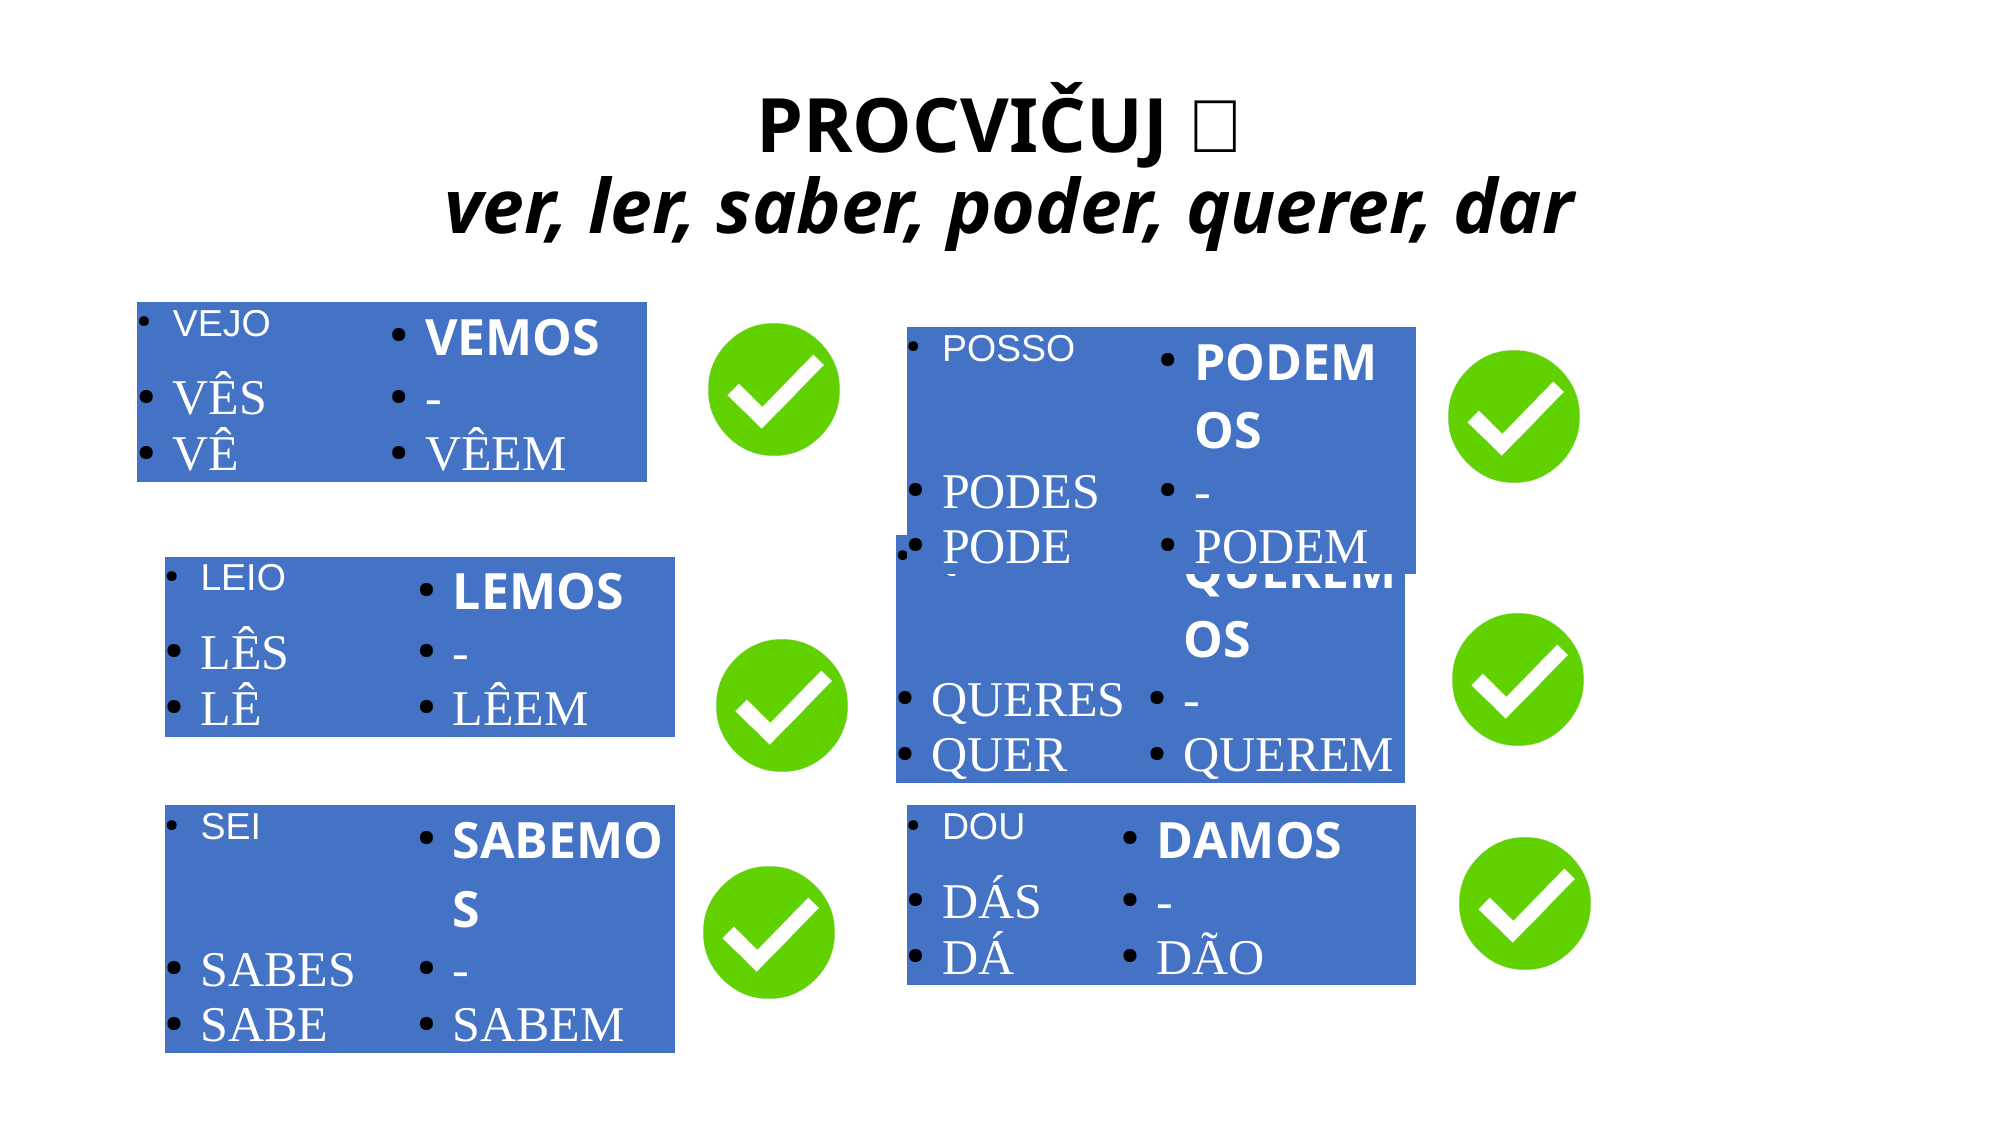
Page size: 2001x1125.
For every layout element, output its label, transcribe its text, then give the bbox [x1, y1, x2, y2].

table_cell LÊ [165, 681, 417, 737]
table_header SABEMOS [417, 805, 675, 942]
table_cell LÊEM [417, 681, 675, 737]
table_header VEMOS [390, 302, 647, 370]
table_header POSSO [907, 327, 1159, 464]
picture [1447, 349, 1582, 485]
table_cell SABE [165, 997, 417, 1053]
table_header SEI [165, 805, 417, 942]
table_header DOU [907, 805, 1121, 874]
table_header QUERO [896, 535, 1148, 672]
table_header DAMOS [1121, 805, 1416, 874]
table_cell QUERES [896, 672, 1148, 727]
table_cell DÁ [907, 930, 1121, 985]
table_header PODEMOS [1159, 327, 1416, 464]
table_cell DÁS [907, 874, 1121, 930]
picture [1451, 612, 1586, 747]
table_cell PODE [907, 519, 1159, 574]
table_cell - [1121, 874, 1416, 930]
table_header LEIO [165, 557, 417, 625]
table_cell QUEREM [1148, 727, 1405, 783]
picture [702, 865, 837, 1000]
table_cell VÊEM [390, 426, 647, 482]
table_cell - [1148, 672, 1405, 727]
table_cell SABES [165, 942, 417, 997]
table_cell QUER [896, 727, 1148, 783]
table_cell PODEM [1159, 519, 1416, 574]
table_cell LÊS [165, 625, 417, 681]
table_cell - [417, 625, 675, 681]
table_cell - [390, 370, 647, 426]
table_cell - [1159, 464, 1416, 519]
table_cell - [417, 942, 675, 997]
title PROCVIČUJ  ver, ler, saber, poder, querer, dar [137, 59, 1863, 278]
picture [715, 638, 850, 773]
picture [707, 322, 842, 457]
picture [1458, 836, 1593, 971]
table_header VEJO [137, 302, 390, 370]
table_cell SABEM [417, 997, 675, 1053]
table_header QUEREMOS [1148, 574, 1405, 672]
table_header LEMOS [417, 557, 675, 625]
table_cell VÊS [137, 370, 390, 426]
table_cell VÊ [137, 426, 390, 482]
table_cell DÃO [1121, 930, 1416, 985]
table_cell PODES [907, 464, 1159, 519]
